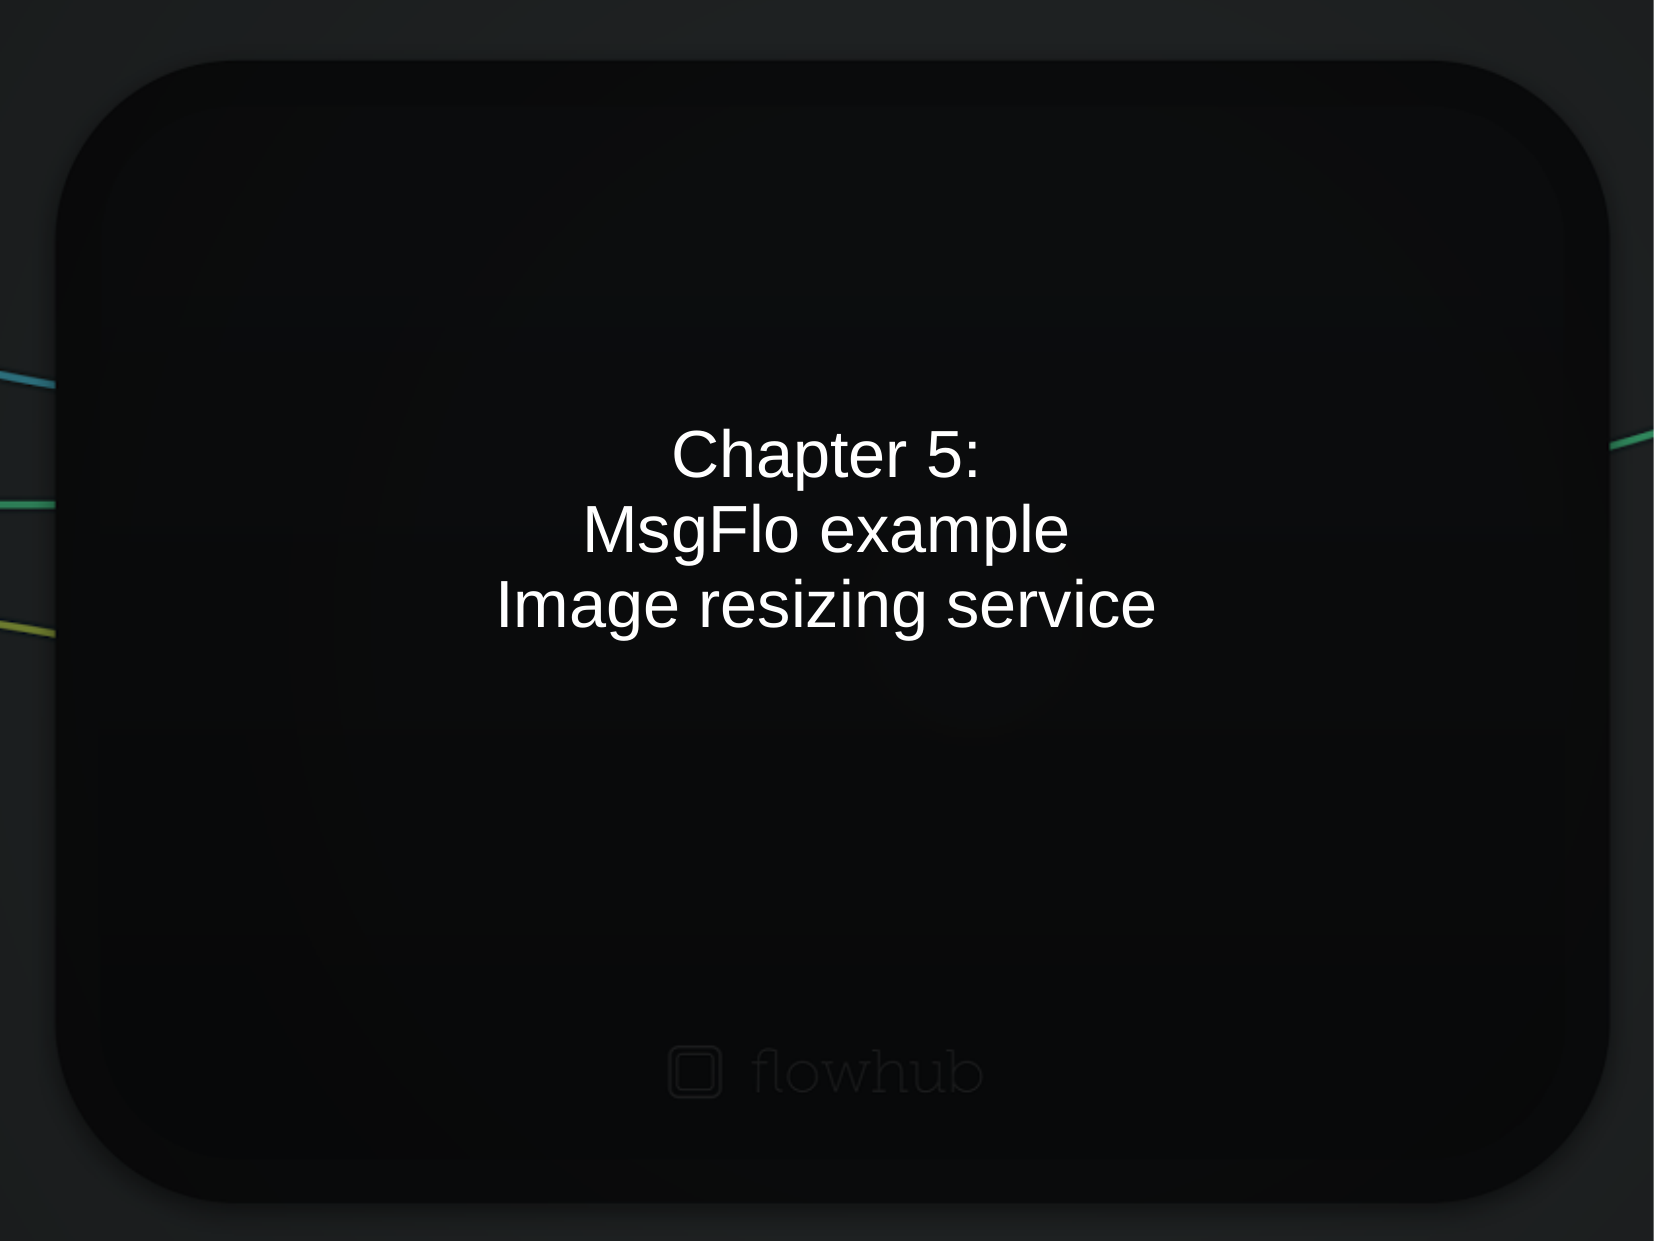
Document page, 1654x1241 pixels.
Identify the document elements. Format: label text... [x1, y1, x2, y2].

picture [0, 0, 1654, 1241]
subtitle Chapter 5: MsgFlo example Image resizing service [82, 49, 1571, 1010]
